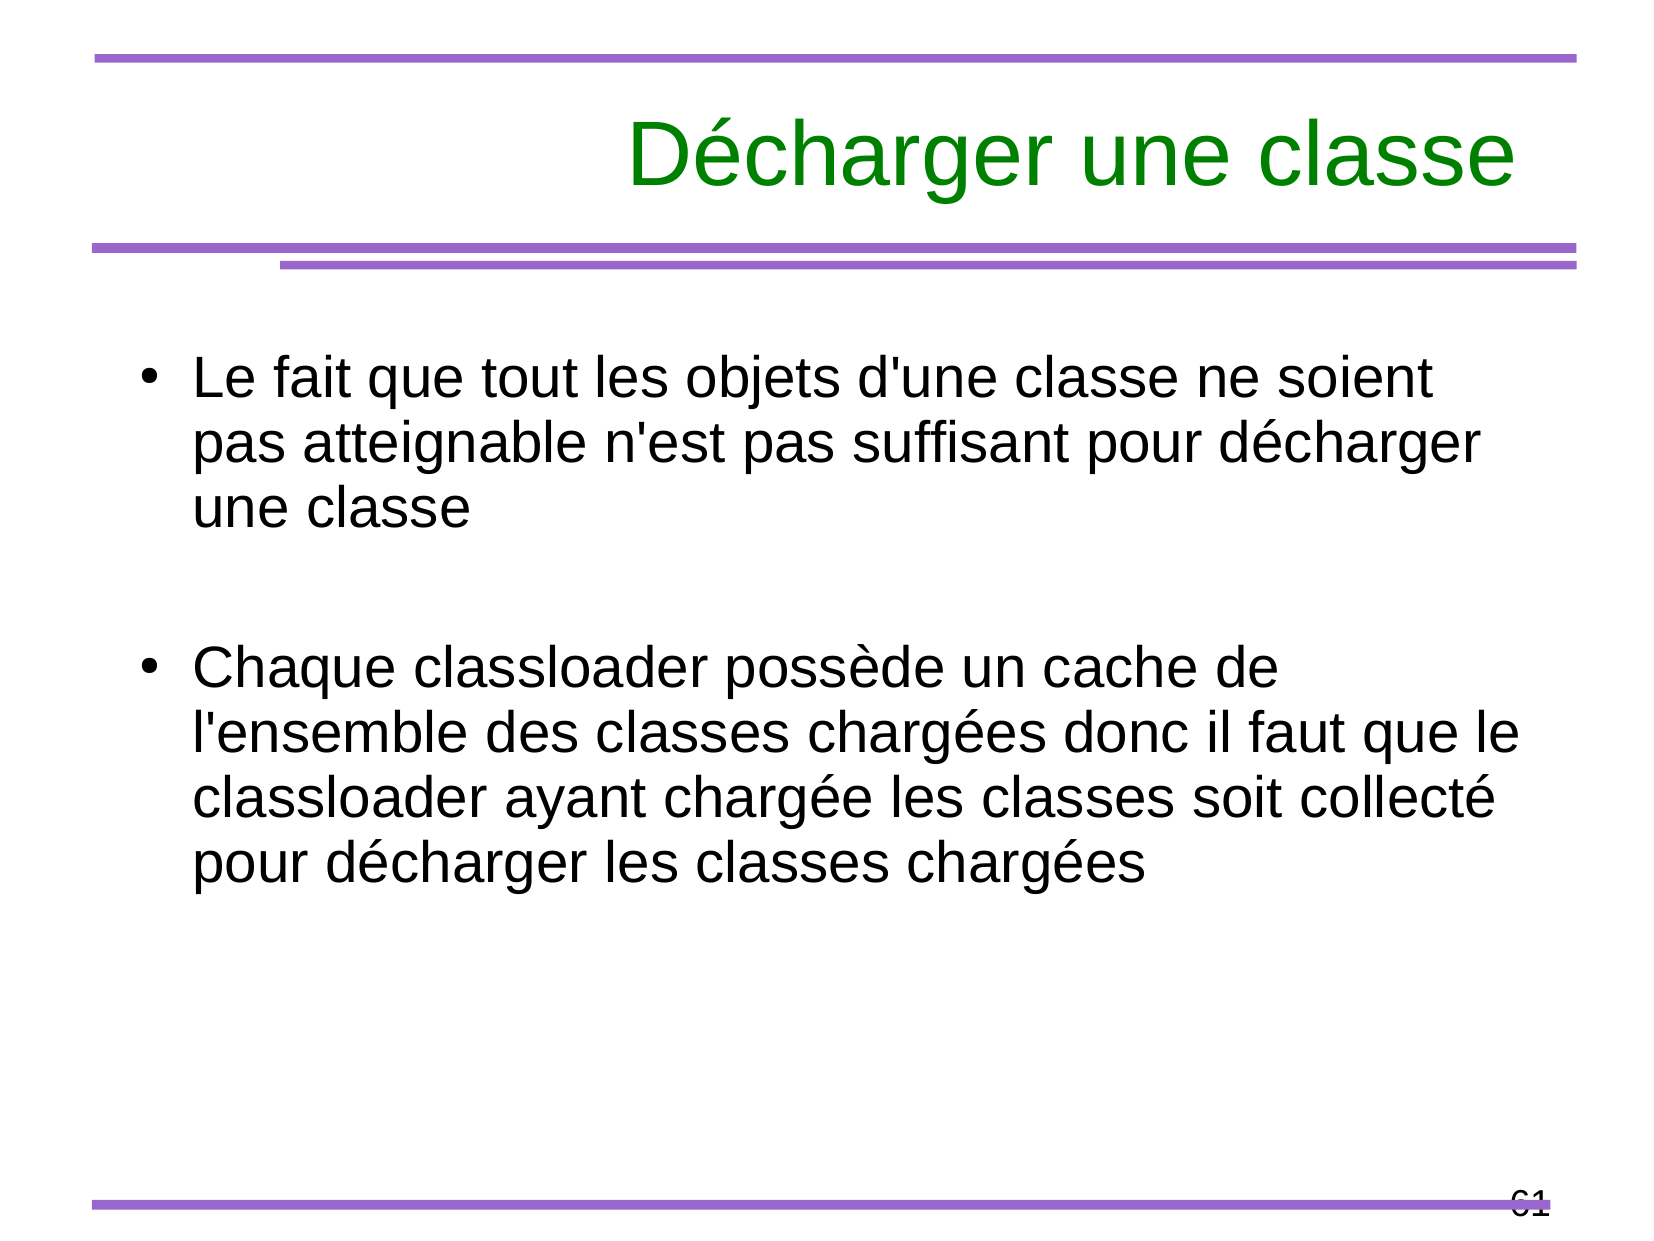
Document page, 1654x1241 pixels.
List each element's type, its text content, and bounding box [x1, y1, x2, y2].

list Le fait que tout les objets d'une classe ne soient pas atteignable n'est pas suffisant pour décharger une classe Chaque classloader possède un cache de l'ensemble des classes chargées donc il faut que le classloader ayant chargée les classes soit collecté pour décharger les classes chargées [121, 344, 1534, 1127]
title Décharger une classe [121, 42, 1534, 265]
